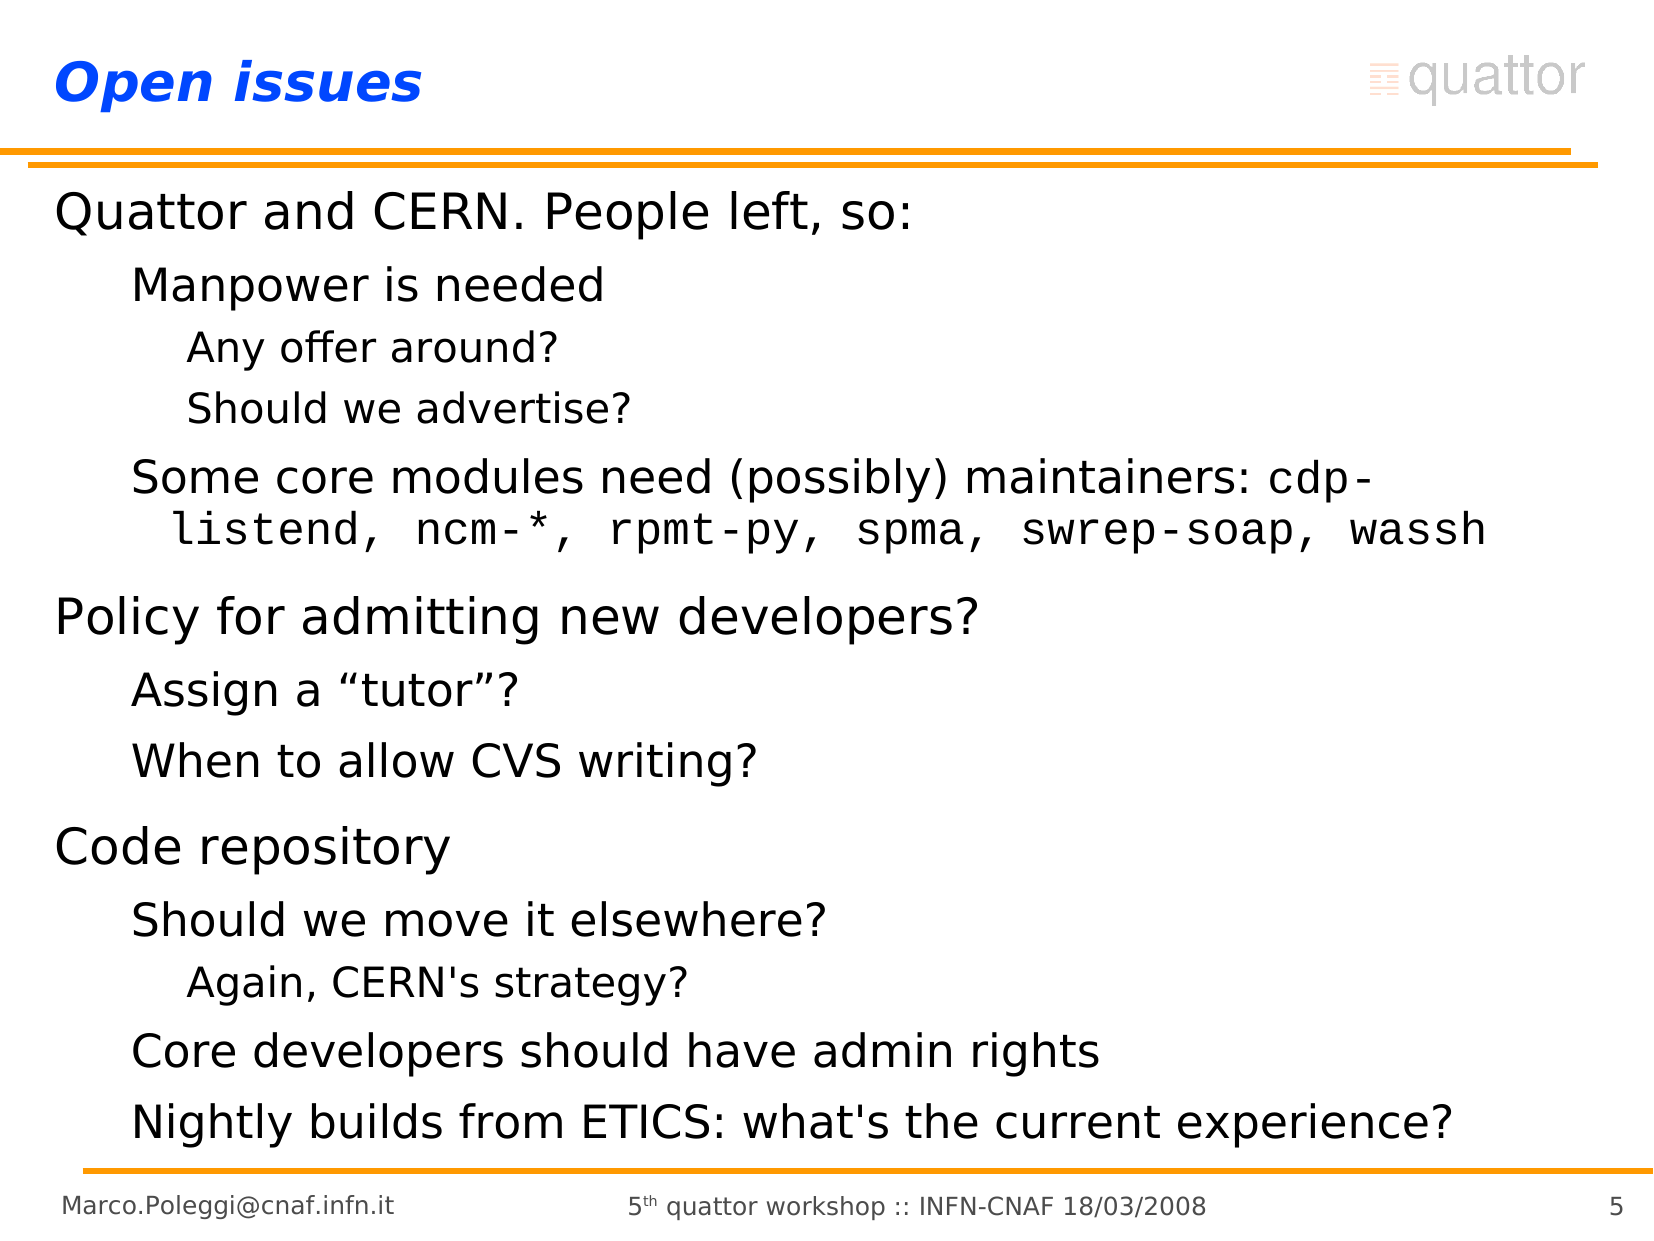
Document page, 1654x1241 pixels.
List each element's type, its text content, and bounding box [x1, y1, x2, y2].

title Open issues [55, 41, 1241, 124]
list Quattor and CERN. People left, so: Manpower is needed Any offer around? Should we advertise? Some core modules need (possibly) maintainers: cdp-listend, ncm-*, rpmt-py, spma, swrep-soap, wassh Policy for admitting new developers? Assign a “tutor”? When to allow CVS writing? Code repository Should we move it elsewhere? Again, CERN's strategy? Core developers should have admin rights Nightly builds from ETICS: what's the current experience? [55, 183, 1582, 1149]
